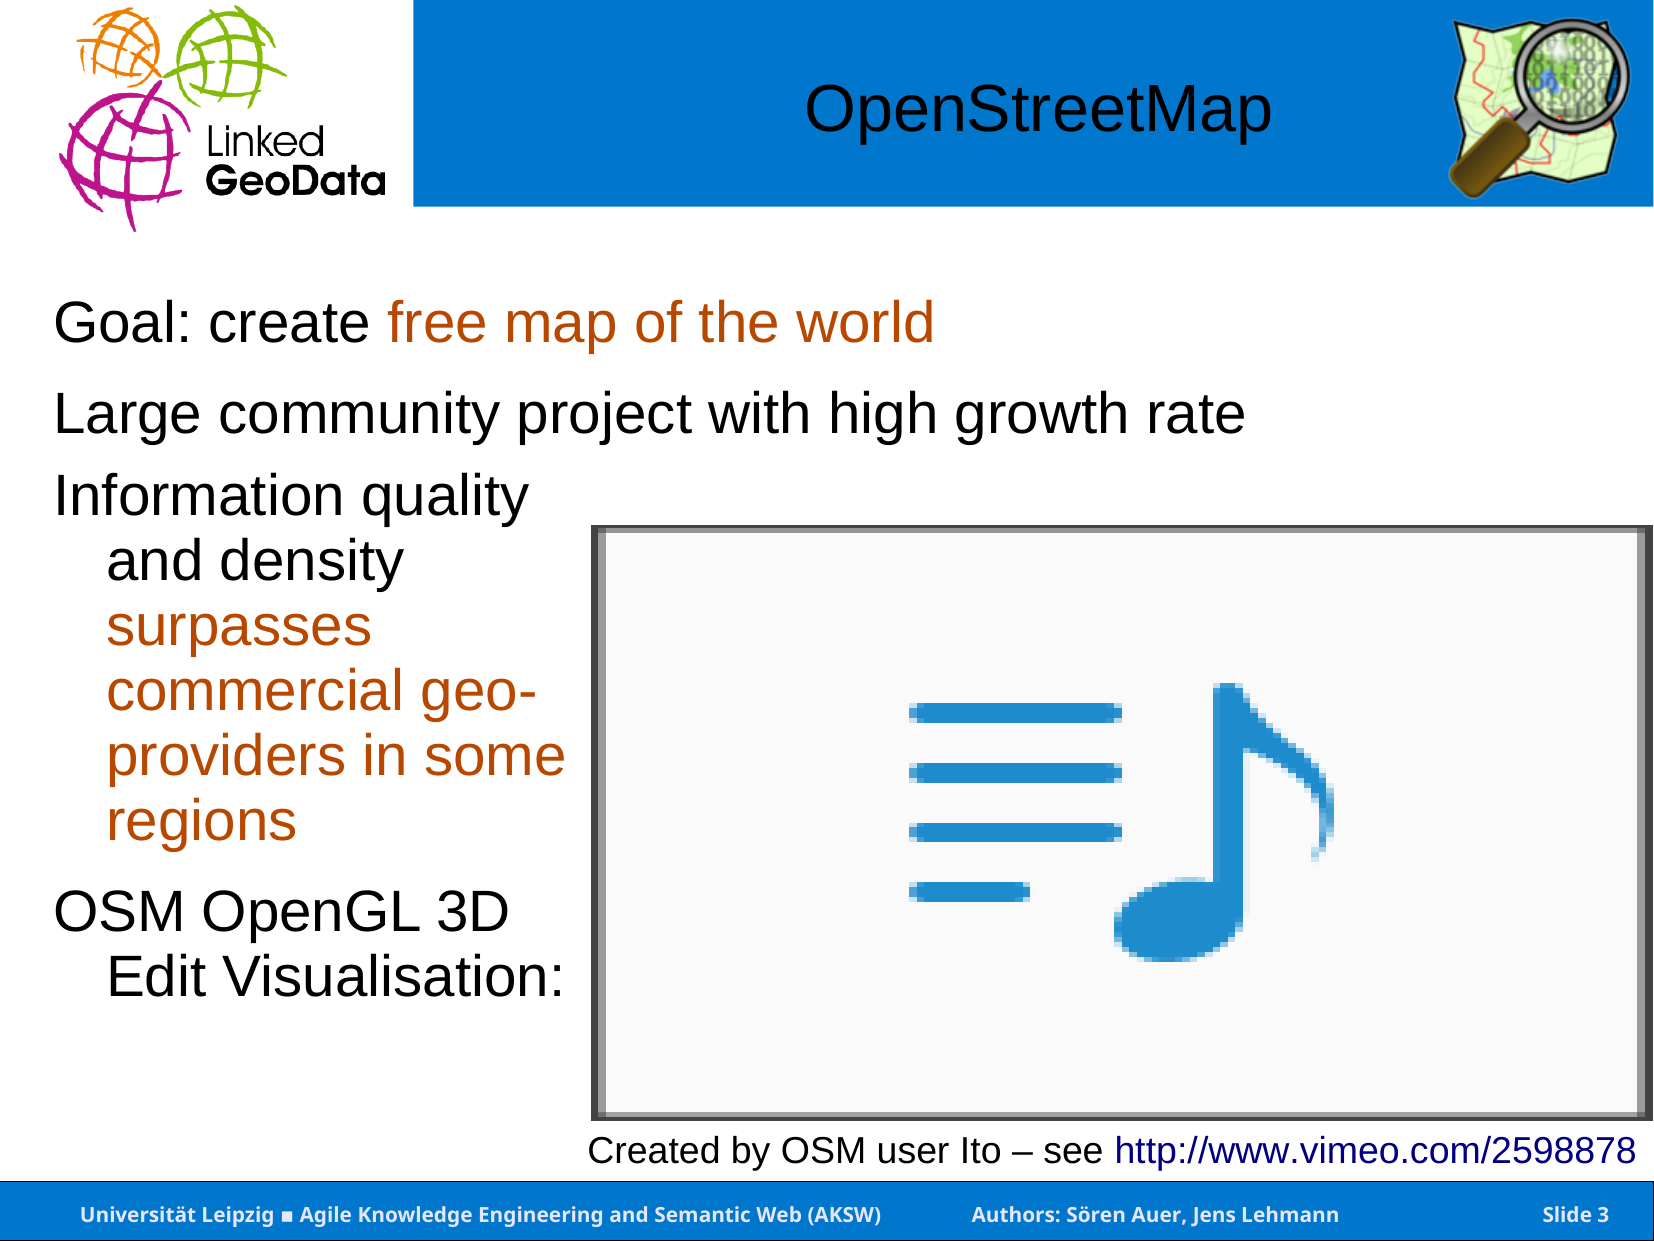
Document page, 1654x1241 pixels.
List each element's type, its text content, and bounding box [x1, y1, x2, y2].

title OpenStreetMap [442, 38, 1446, 178]
text_box Created by OSM user Ito – see http://www.vimeo.com/2598878 [572, 1122, 1652, 1179]
picture [59, 5, 385, 232]
list Information quality and density surpasses commercial geo-providers in some regions OSM OpenGL 3D Edit Visualisation: [35, 462, 597, 1100]
picture [1446, 13, 1635, 201]
list Goal: create free map of the world Large community project with high growth rate [35, 290, 1524, 523]
text_box [590, 523, 1654, 1123]
